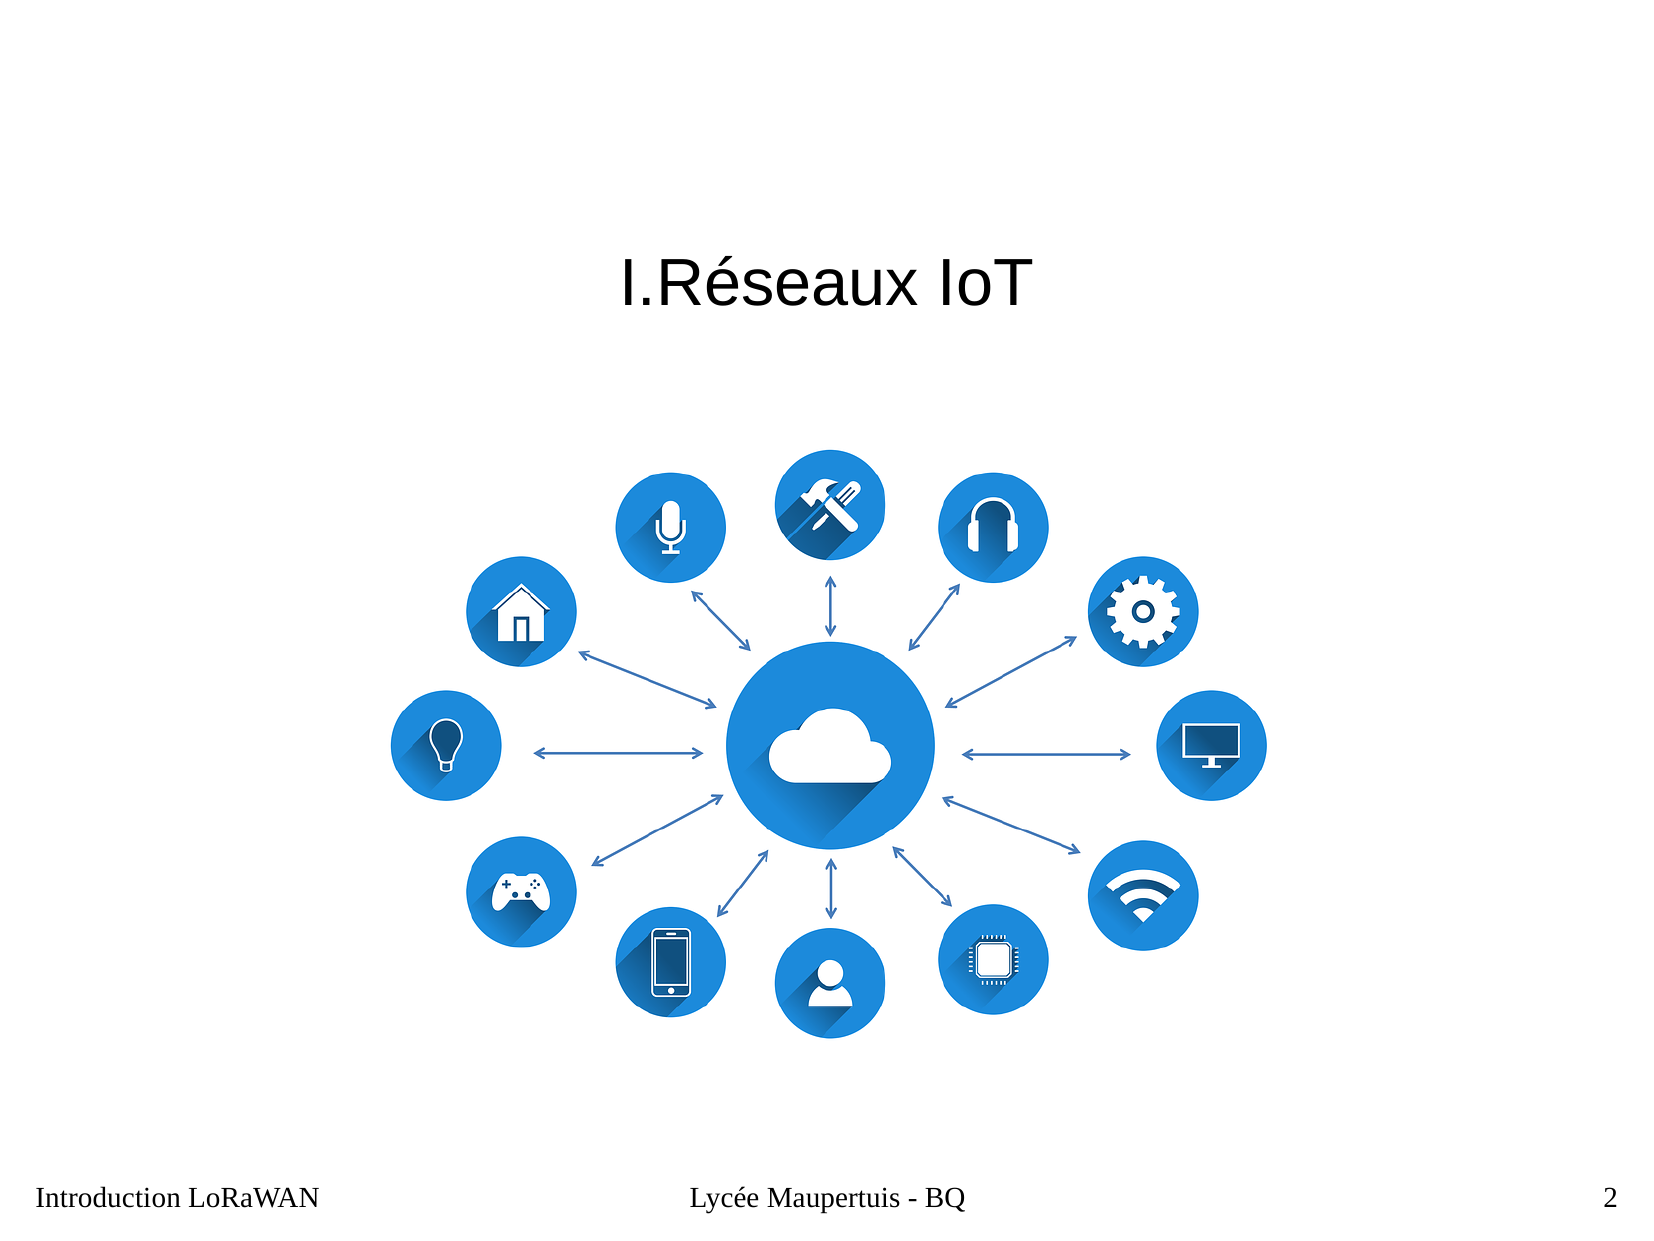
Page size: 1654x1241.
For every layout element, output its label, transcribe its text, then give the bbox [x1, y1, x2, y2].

picture [354, 415, 1298, 1066]
subtitle Réseaux IoT [35, 35, 1619, 529]
